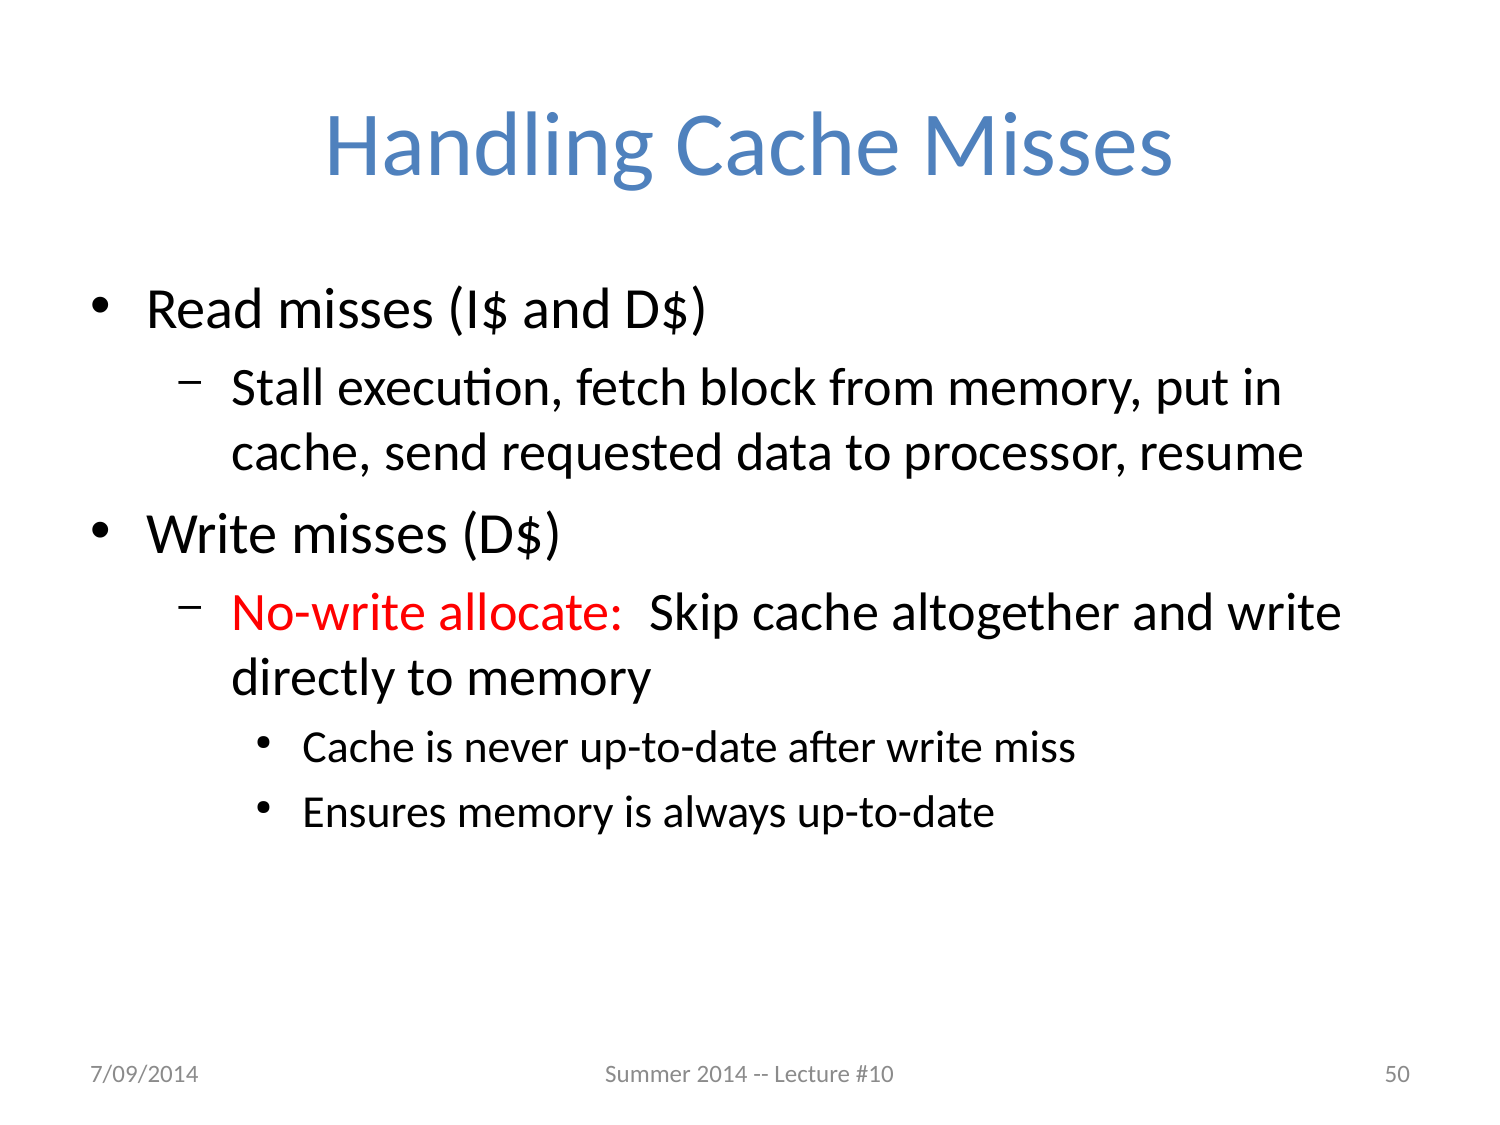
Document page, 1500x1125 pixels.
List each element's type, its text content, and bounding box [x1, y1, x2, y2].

slide_number 7/09/2014 [75, 1042, 425, 1103]
title Handling Cache Misses [75, 45, 1425, 233]
list Read misses (I$ and D$) Stall execution, fetch block from memory, put in cache, send requested data to processor, resume Write misses (D$) No-write allocate: Skip cache altogether and write directly to memory Cache is never up-to-date after write miss Ensures memory is always up-to-date [75, 262, 1425, 1073]
footer Summer 2014 -- Lecture #10 [512, 1042, 988, 1103]
slide_number <number> [1074, 1042, 1425, 1103]
